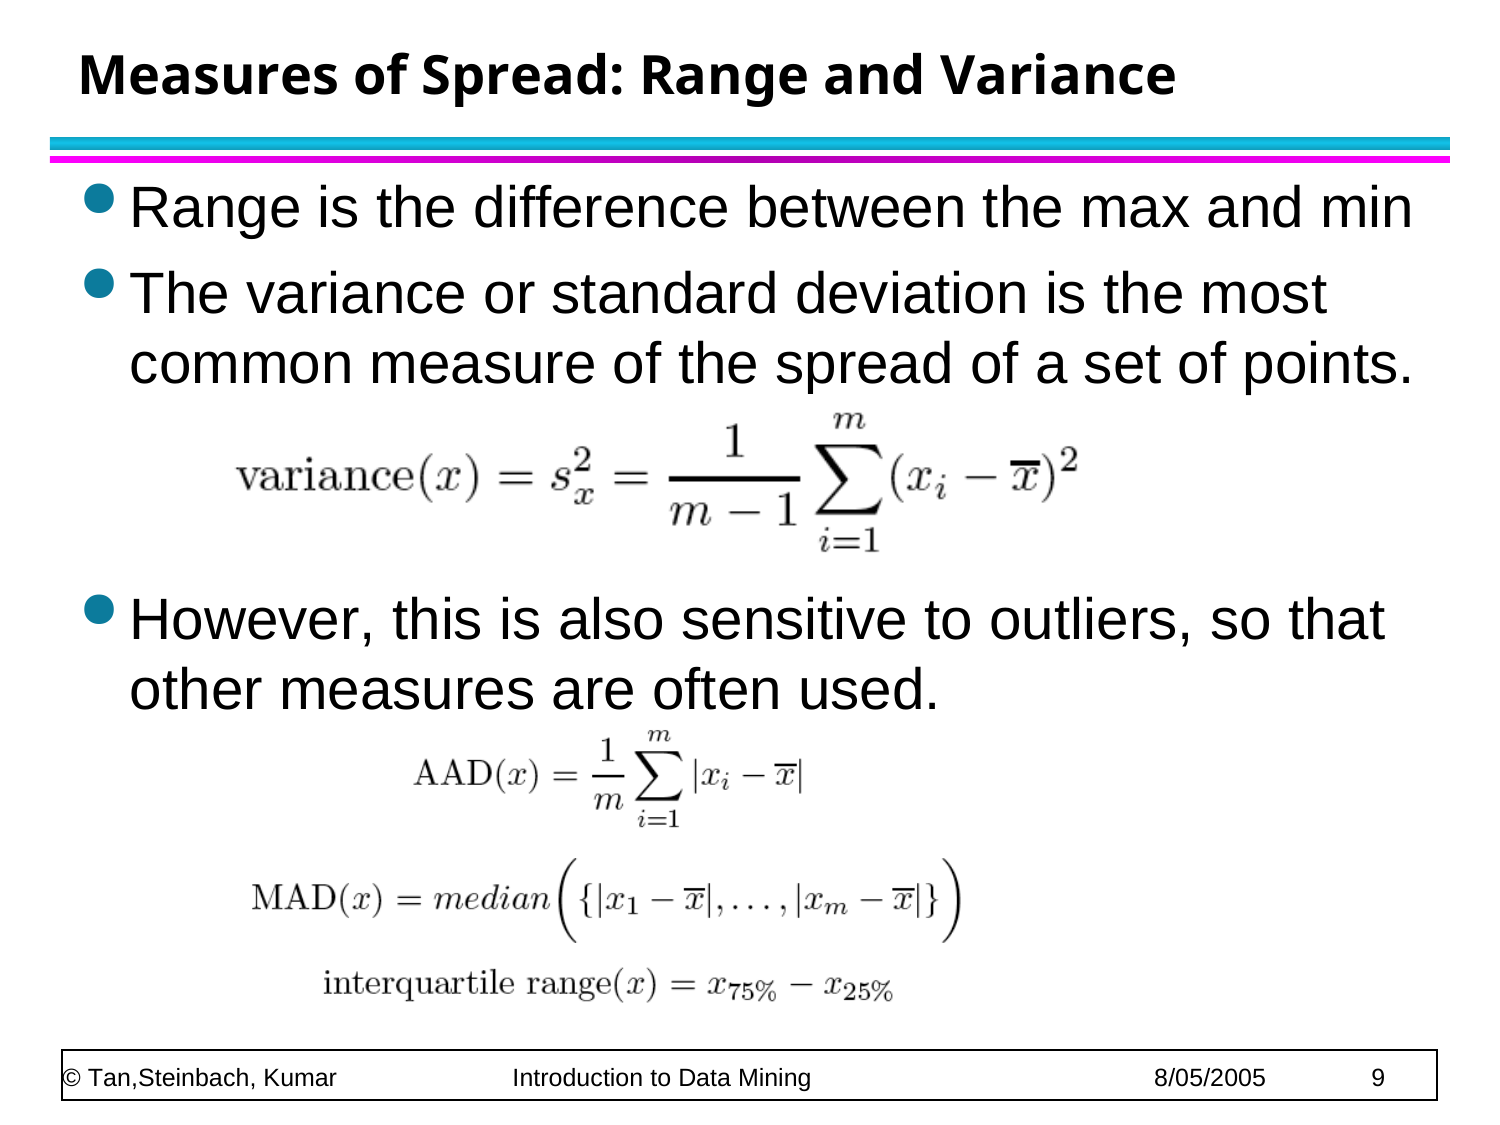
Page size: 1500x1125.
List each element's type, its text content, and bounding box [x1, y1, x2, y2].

picture [225, 724, 988, 1025]
chart [200, 394, 1101, 576]
title Measures of Spread: Range and Variance [62, 22, 1475, 113]
list Range is the difference between the max and min The variance or standard deviation is the most common measure of the spread of a set of points. However, this is also sensitive to outliers, so that other measures are often used. [67, 162, 1450, 1013]
